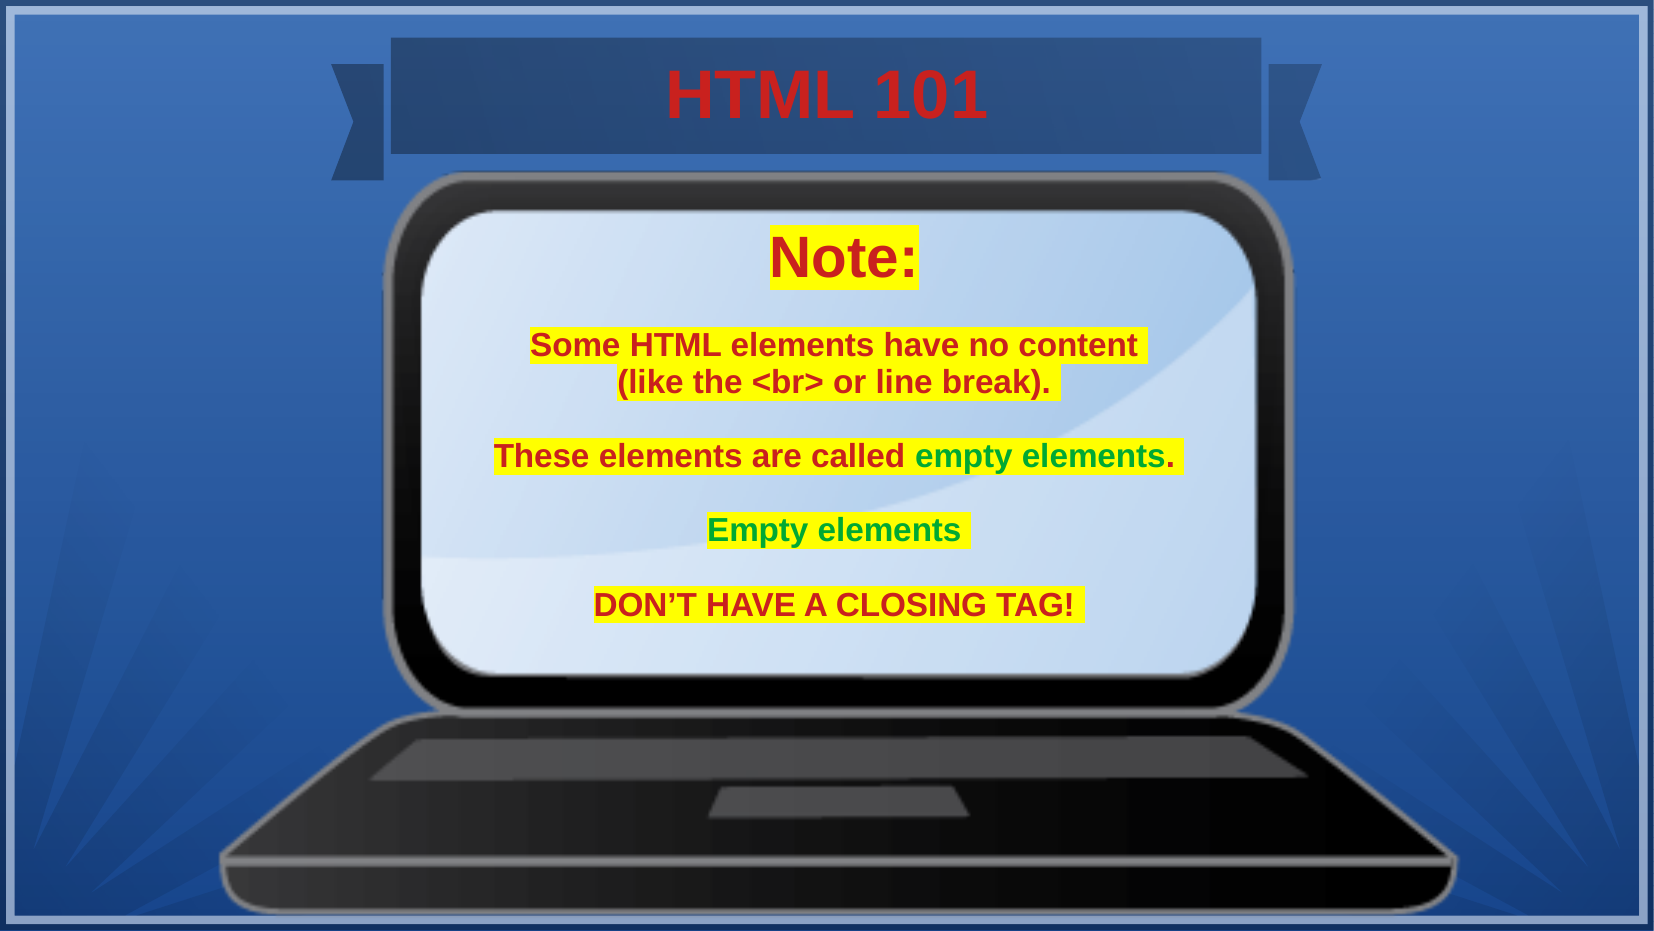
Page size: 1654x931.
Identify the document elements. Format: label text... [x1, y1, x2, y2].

text_box Note: Some HTML elements have no content (like the <br> or line break). These elements are called empty elements. Empty elements DON’T HAVE A CLOSING TAG! [446, 217, 1232, 676]
picture [164, 119, 1514, 931]
title HTML 101 [389, 35, 1264, 154]
